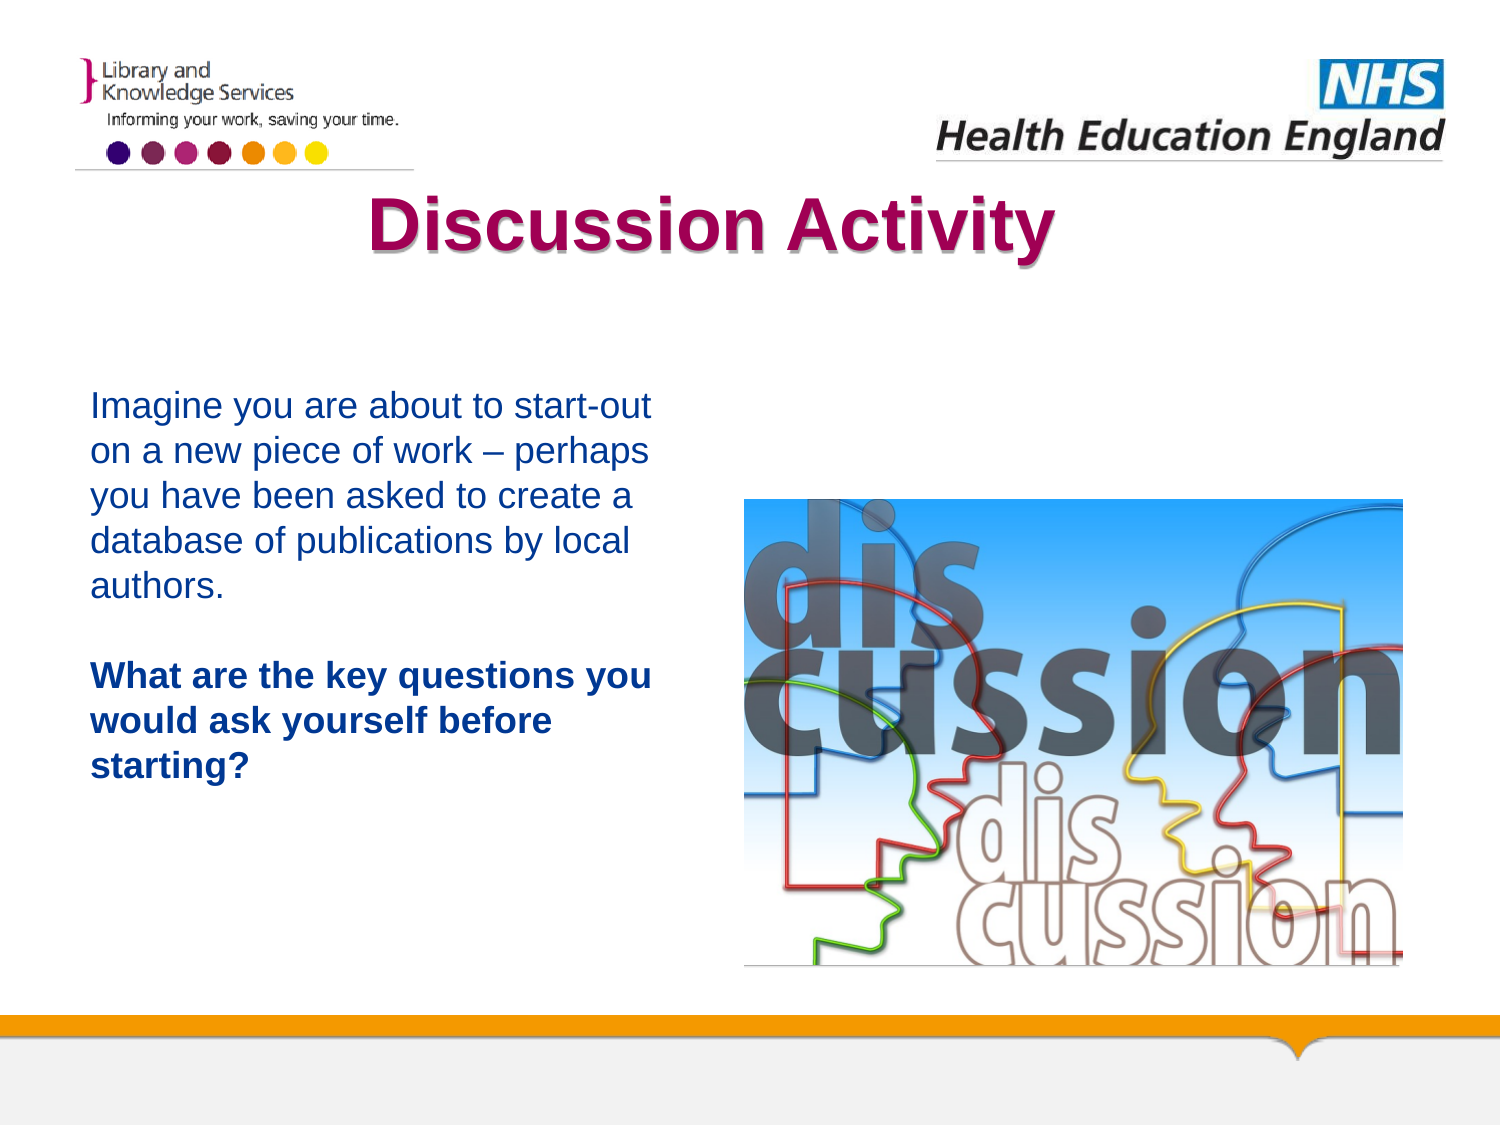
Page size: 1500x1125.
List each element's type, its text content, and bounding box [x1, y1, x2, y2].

picture [75, 54, 416, 169]
text_box Imagine you are about to start-out on a new piece of work – perhaps you have been asked to create a database of publications by local authors. What are the key questions you would ask yourself before starting? [75, 373, 703, 798]
title Discussion Activity [56, 246, 820, 358]
picture [744, 499, 1403, 965]
